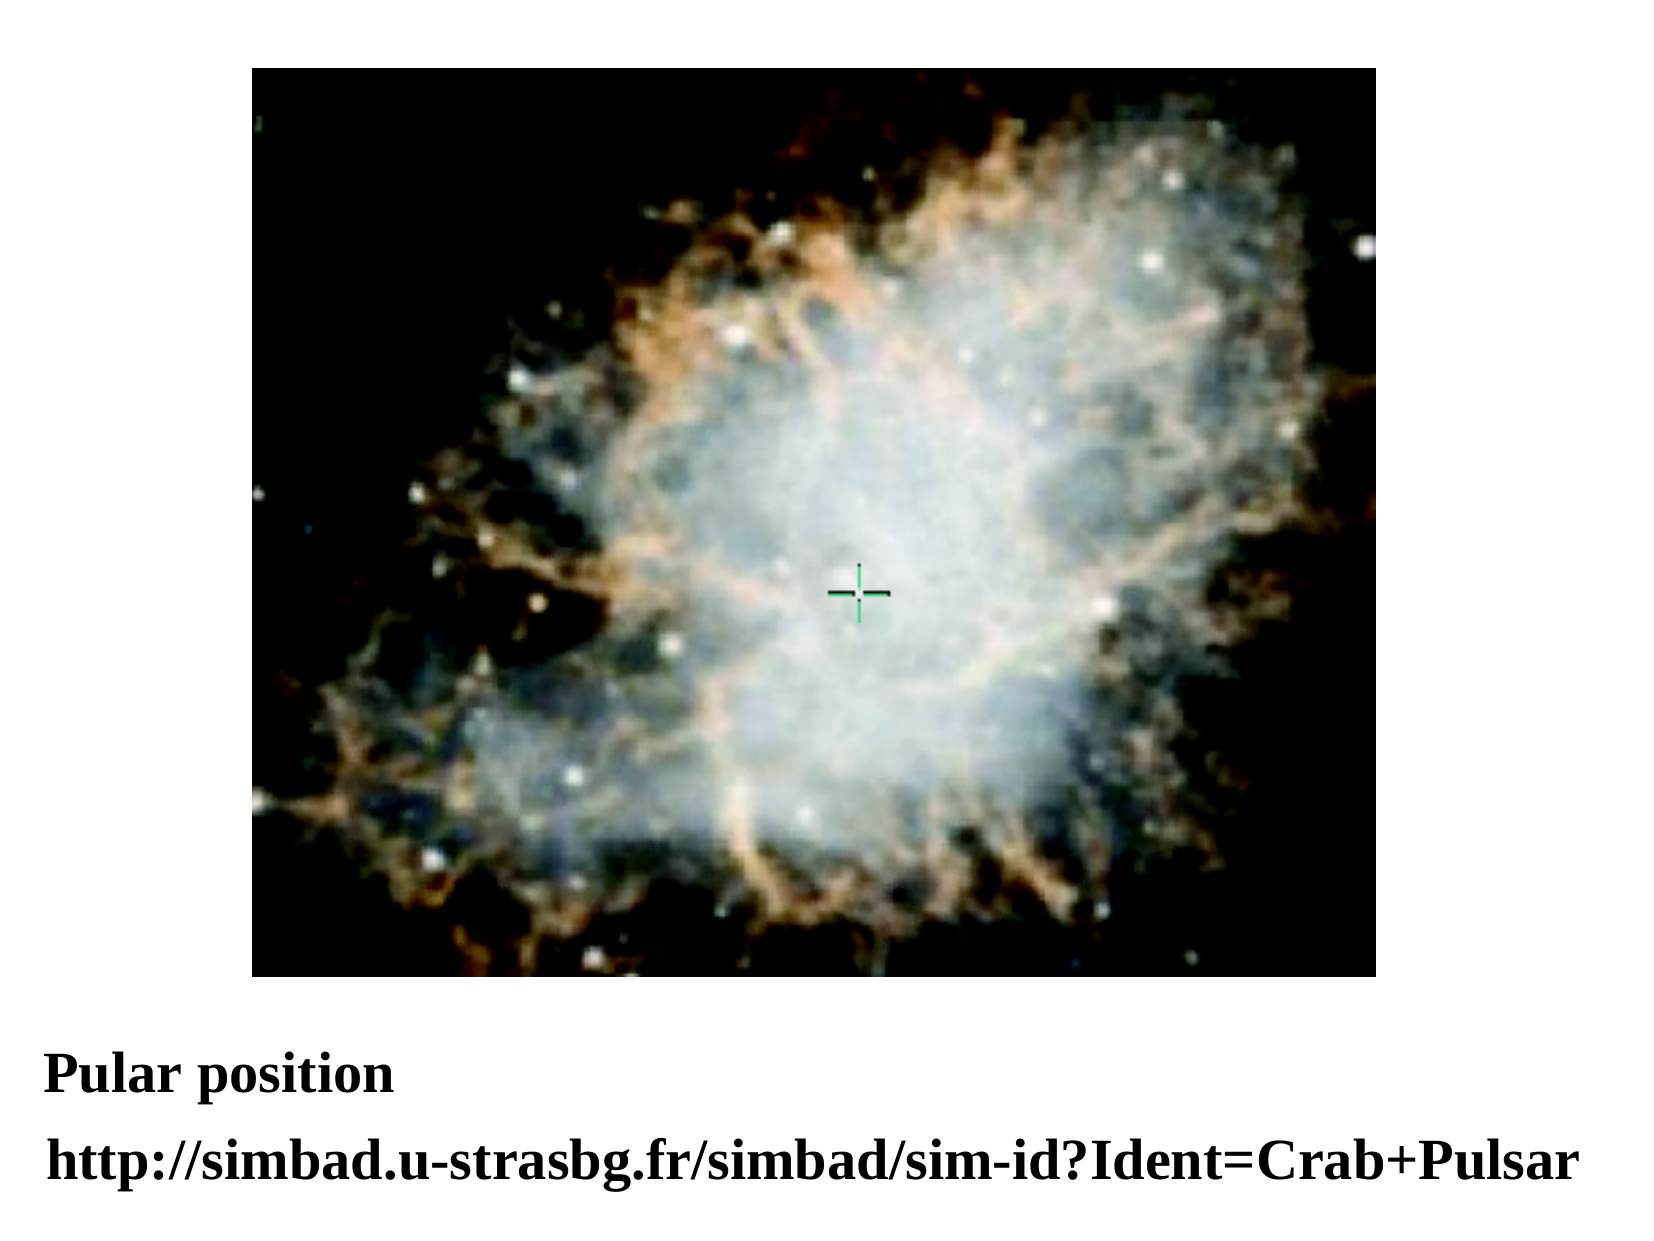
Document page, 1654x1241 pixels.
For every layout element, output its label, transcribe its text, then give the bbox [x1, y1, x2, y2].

text_box http://simbad.u-strasbg.fr/simbad/sim-id?Ident=Crab+Pulsar [46, 1127, 1612, 1194]
text_box Pular position [43, 1040, 396, 1106]
picture [252, 68, 1376, 977]
